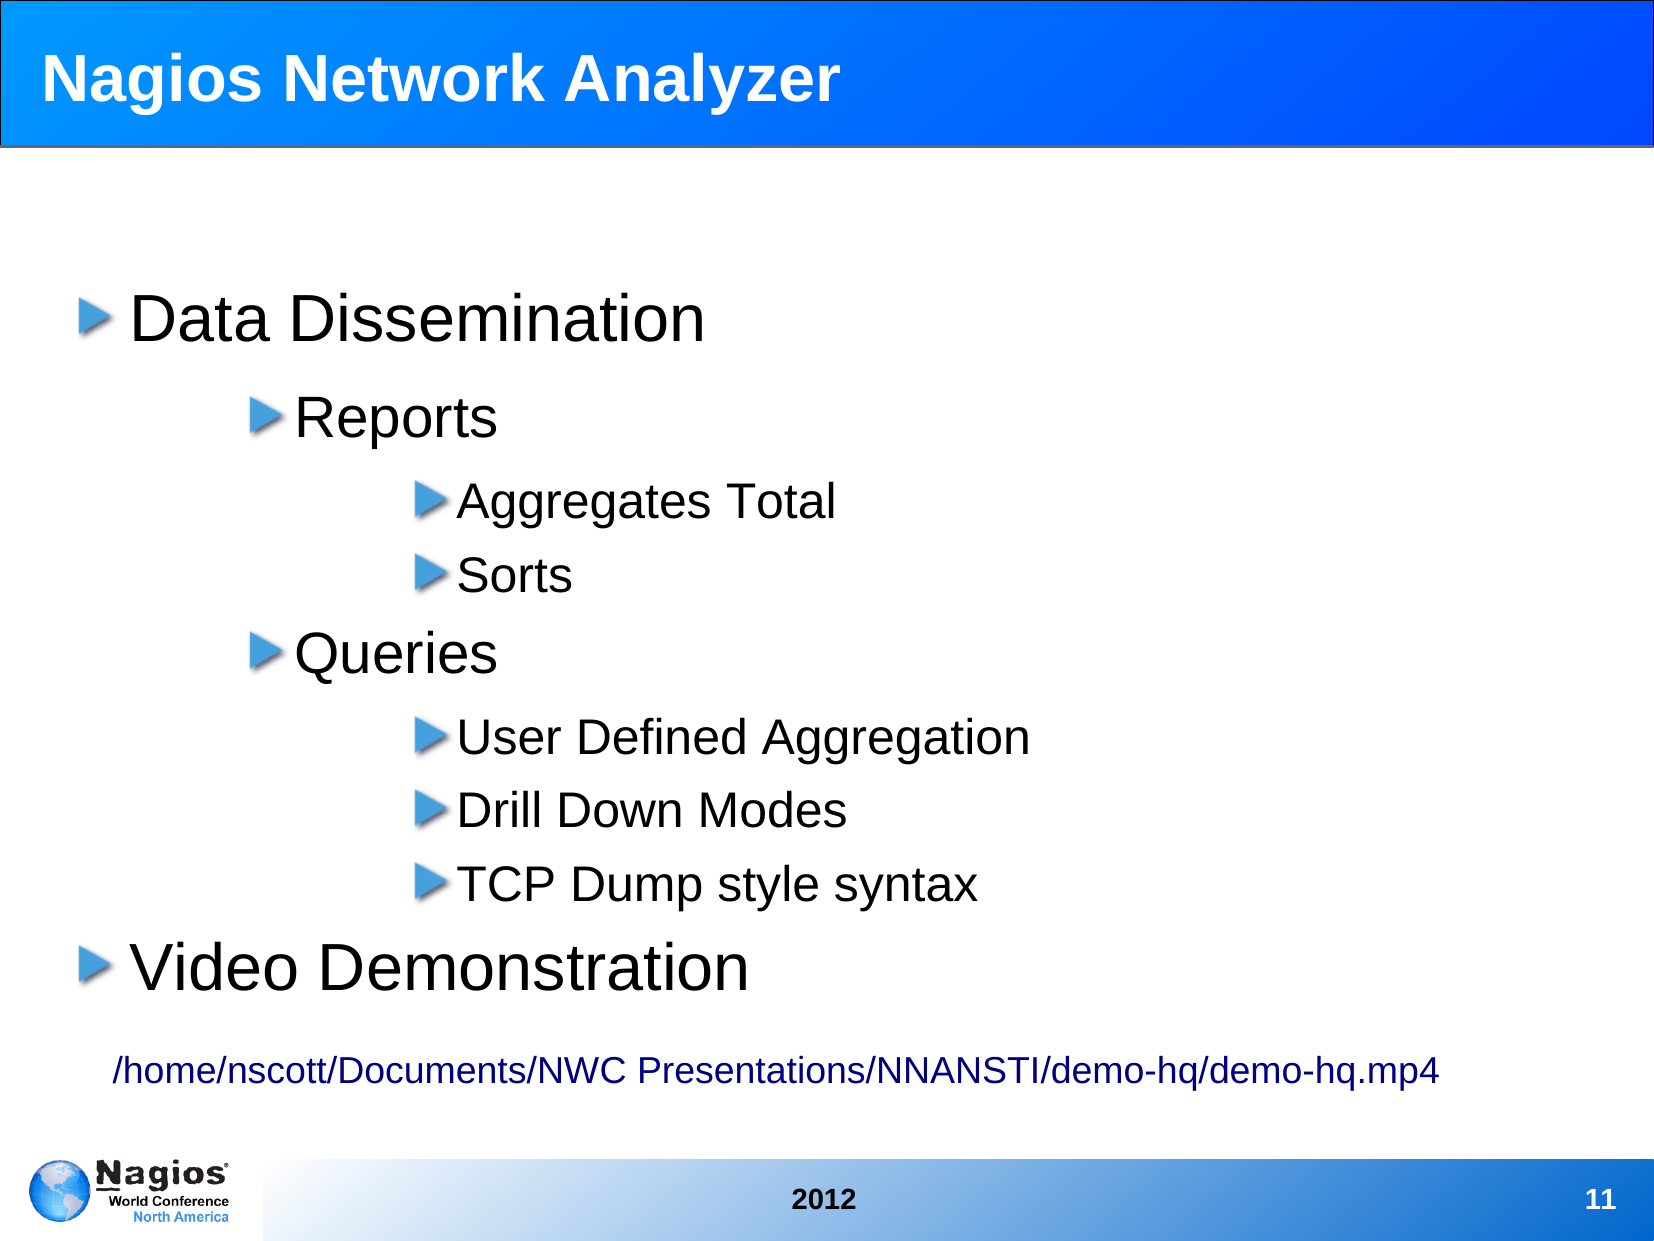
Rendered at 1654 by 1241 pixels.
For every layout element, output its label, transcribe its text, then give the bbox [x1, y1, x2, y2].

text_box /home/nscott/Documents/NWC Presentations/NNANSTI/demo-hq/demo-hq.mp4 [97, 1042, 1654, 1113]
picture [29, 1159, 229, 1235]
list Data Dissemination Reports Aggregates Total Sorts Queries User Defined Aggregation Drill Down Modes TCP Dump style syntax Video Demonstration [58, 280, 1547, 1005]
title Nagios Network Analyzer [41, 36, 1248, 120]
